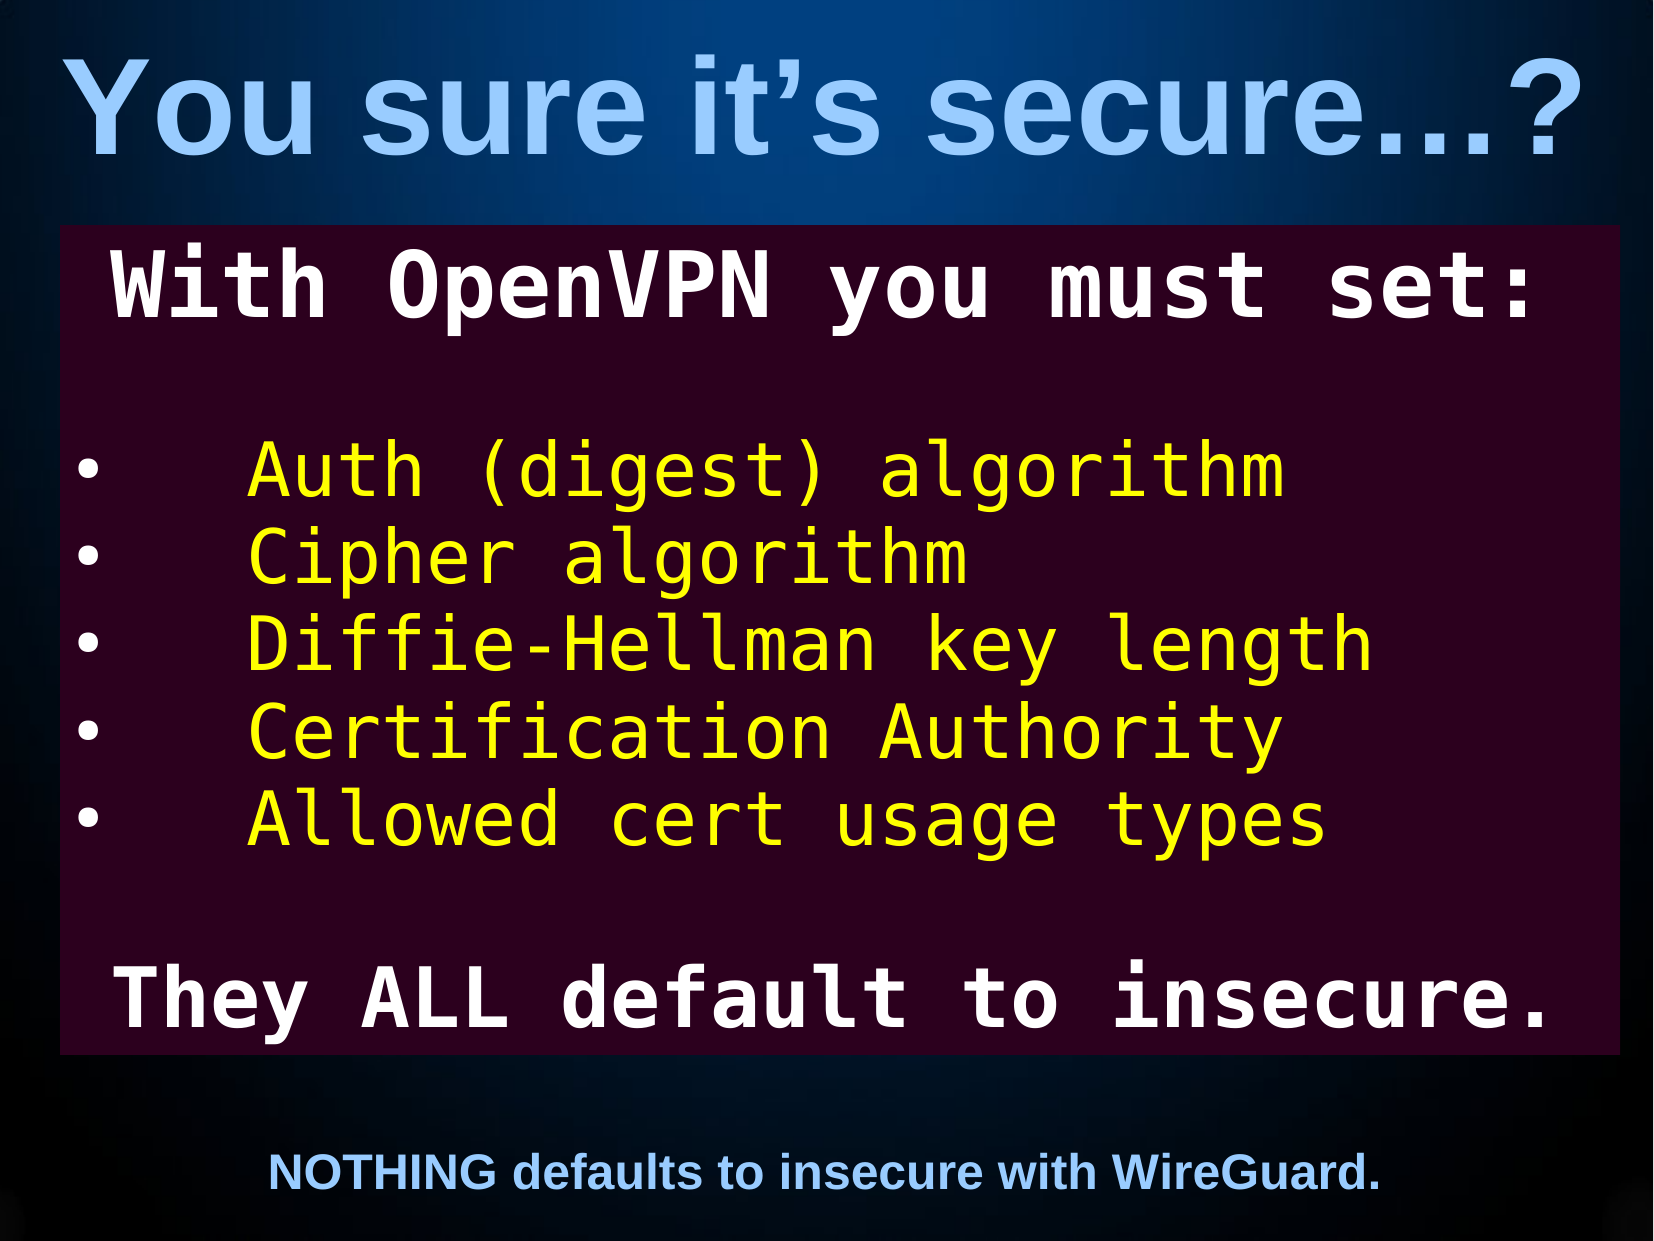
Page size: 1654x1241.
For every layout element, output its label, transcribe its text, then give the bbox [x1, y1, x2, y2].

title You sure it’s secure…? [0, 2, 1651, 211]
title NOTHING defaults to insecure with WireGuard. [0, 1095, 1651, 1241]
picture [0, 0, 1654, 1241]
text_box With OpenVPN you must set: Auth (digest) algorithm Cipher algorithm Diffie-Hellman key length Certification Authority Allowed cert usage types They ALL default to insecure. [60, 225, 1621, 1055]
